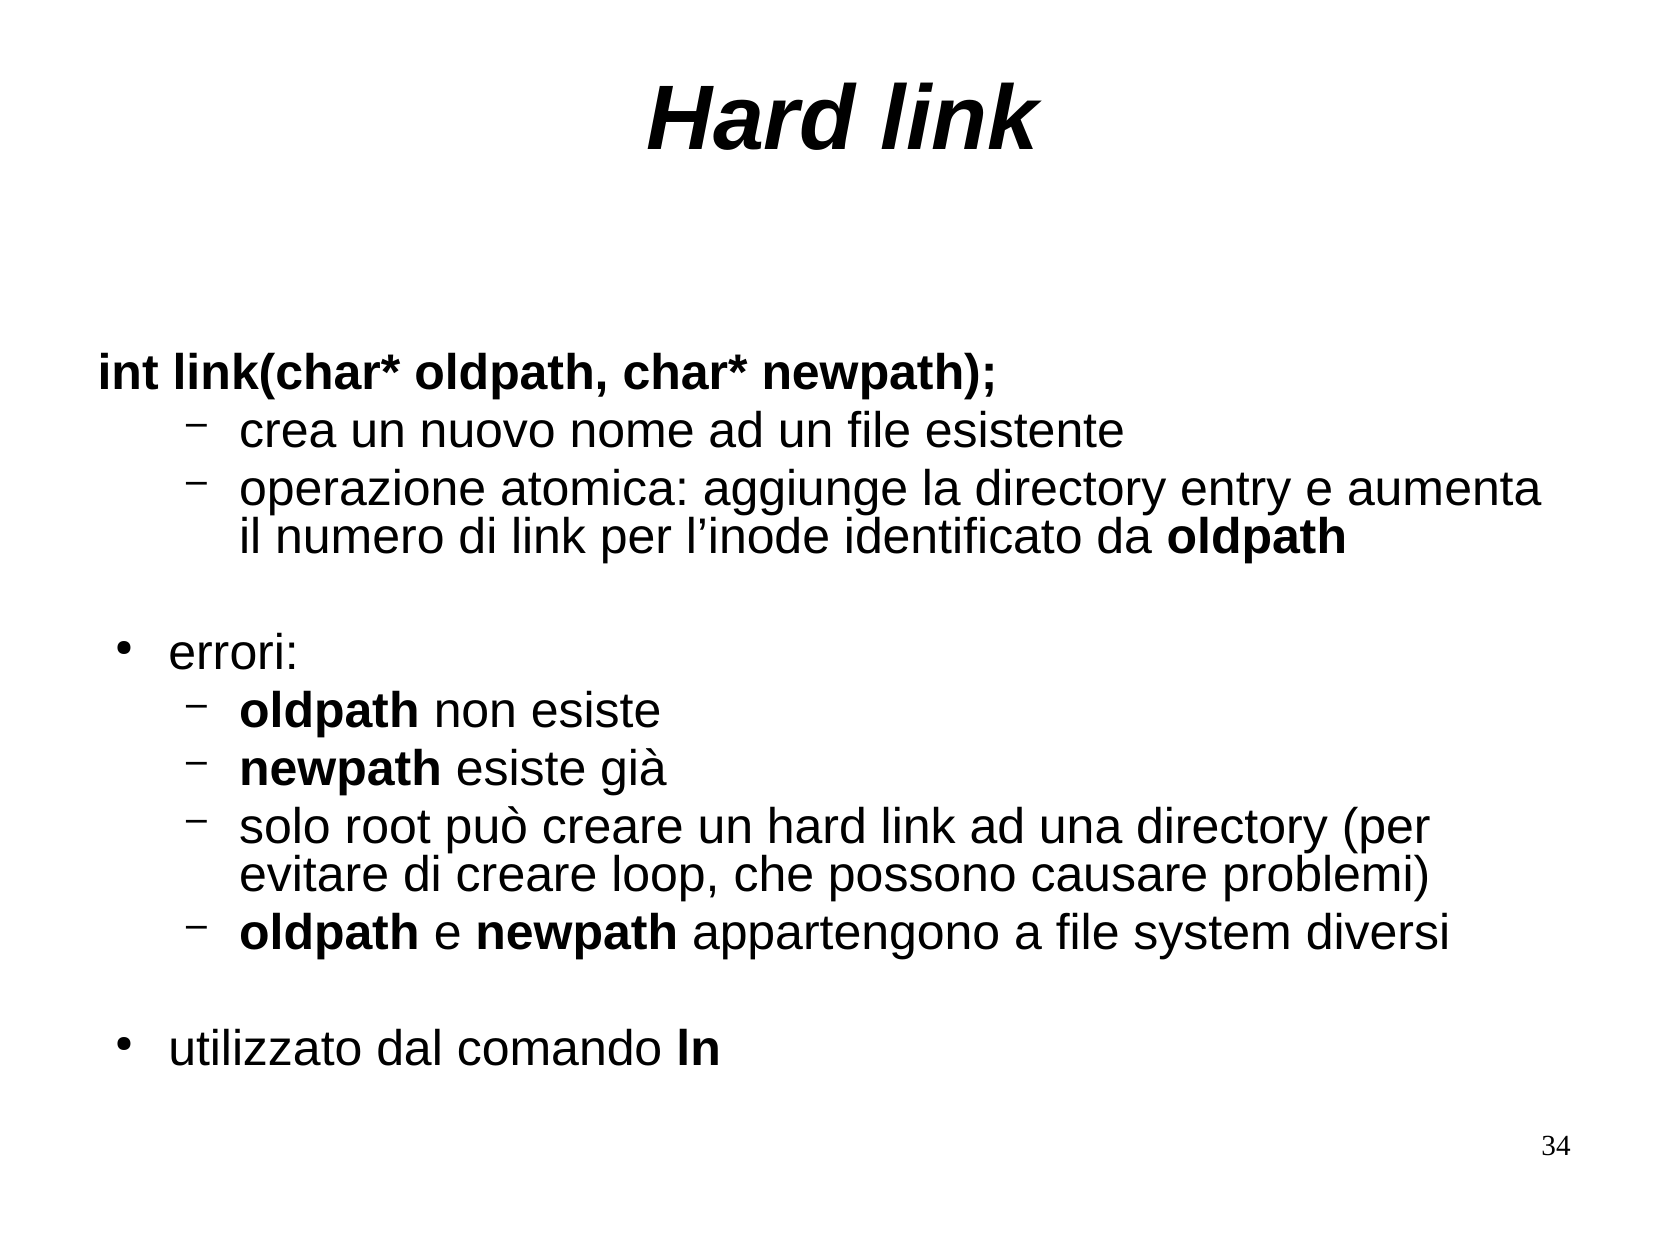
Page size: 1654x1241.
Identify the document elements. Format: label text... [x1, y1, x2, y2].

list int link(char* oldpath, char* newpath); crea un nuovo nome ad un file esistente operazione atomica: aggiunge la directory entry e aumenta il numero di link per l’inode identificato da oldpath errori: oldpath non esiste newpath esiste già solo root può creare un hard link ad una directory (per evitare di creare loop, che possono causare problemi) oldpath e newpath appartengono a file system diversi utilizzato dal comando ln [82, 289, 1571, 1143]
title Hard link [82, 50, 1571, 257]
